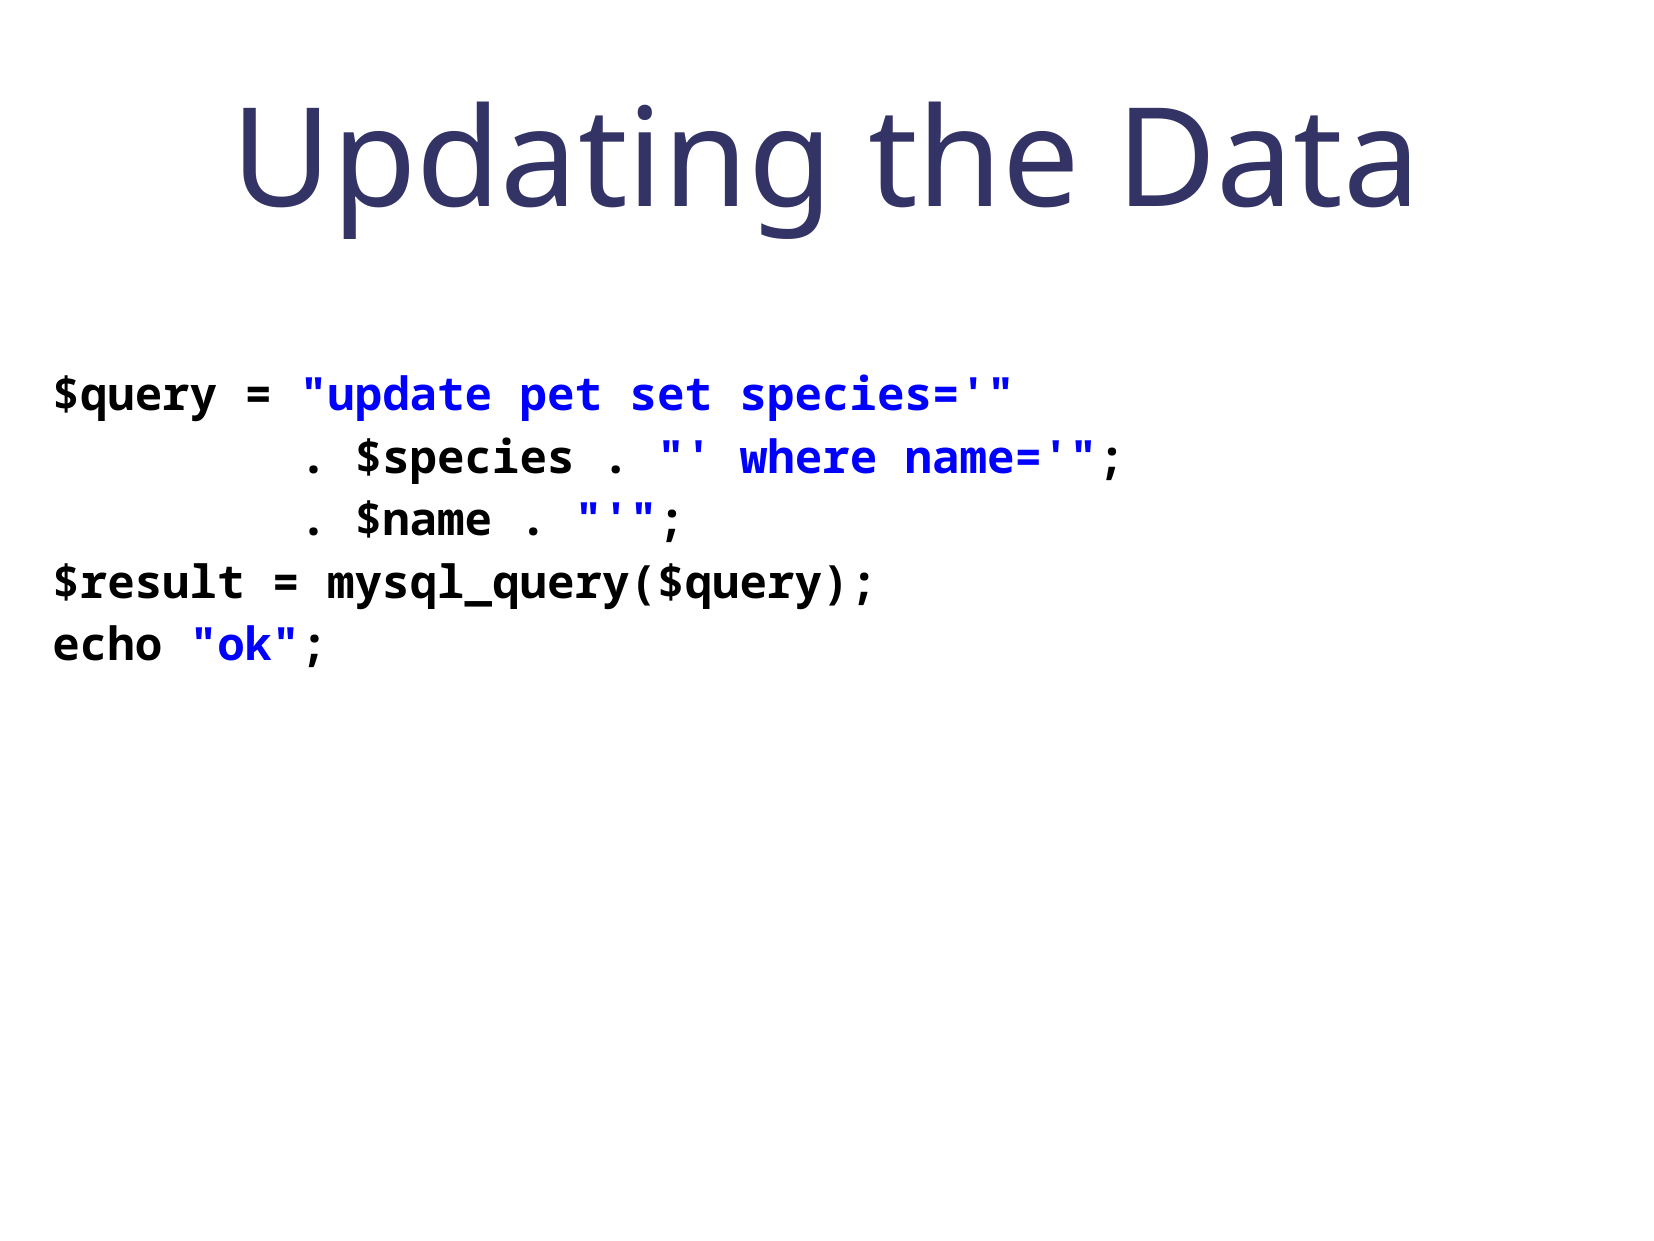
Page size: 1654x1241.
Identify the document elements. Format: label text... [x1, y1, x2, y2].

title Updating the Data [82, 56, 1571, 250]
text_box $query = "update pet set species='" . $species . "' where name='"; . $name . "'"; $result = mysql_query($query); echo "ok"; [37, 354, 1654, 1068]
